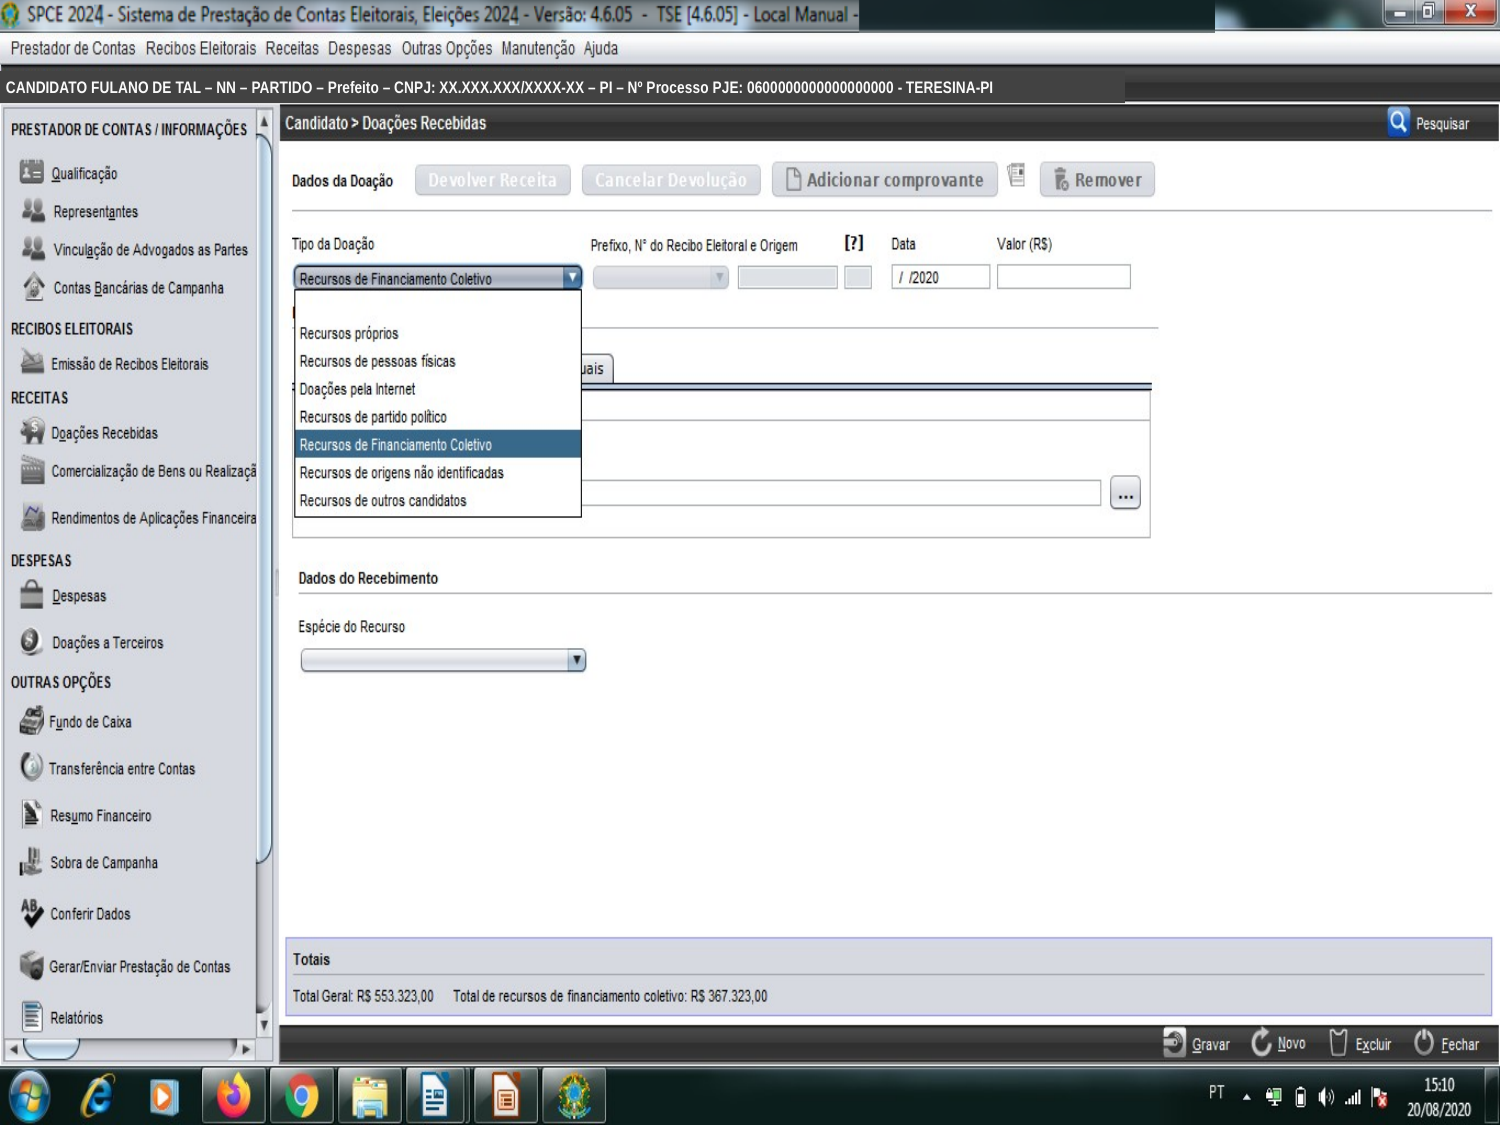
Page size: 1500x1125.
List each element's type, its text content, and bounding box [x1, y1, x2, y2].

text_box CANDIDATO FULANO DE TAL – NN – PARTIDO – Prefeito – CNPJ: XX.XXX.XXX/XXXX-XX – PI – Nº Processo PJE: 0600000000000000000 - TERESINA-PI [0, 70, 1125, 104]
picture [0, 0, 1500, 1125]
